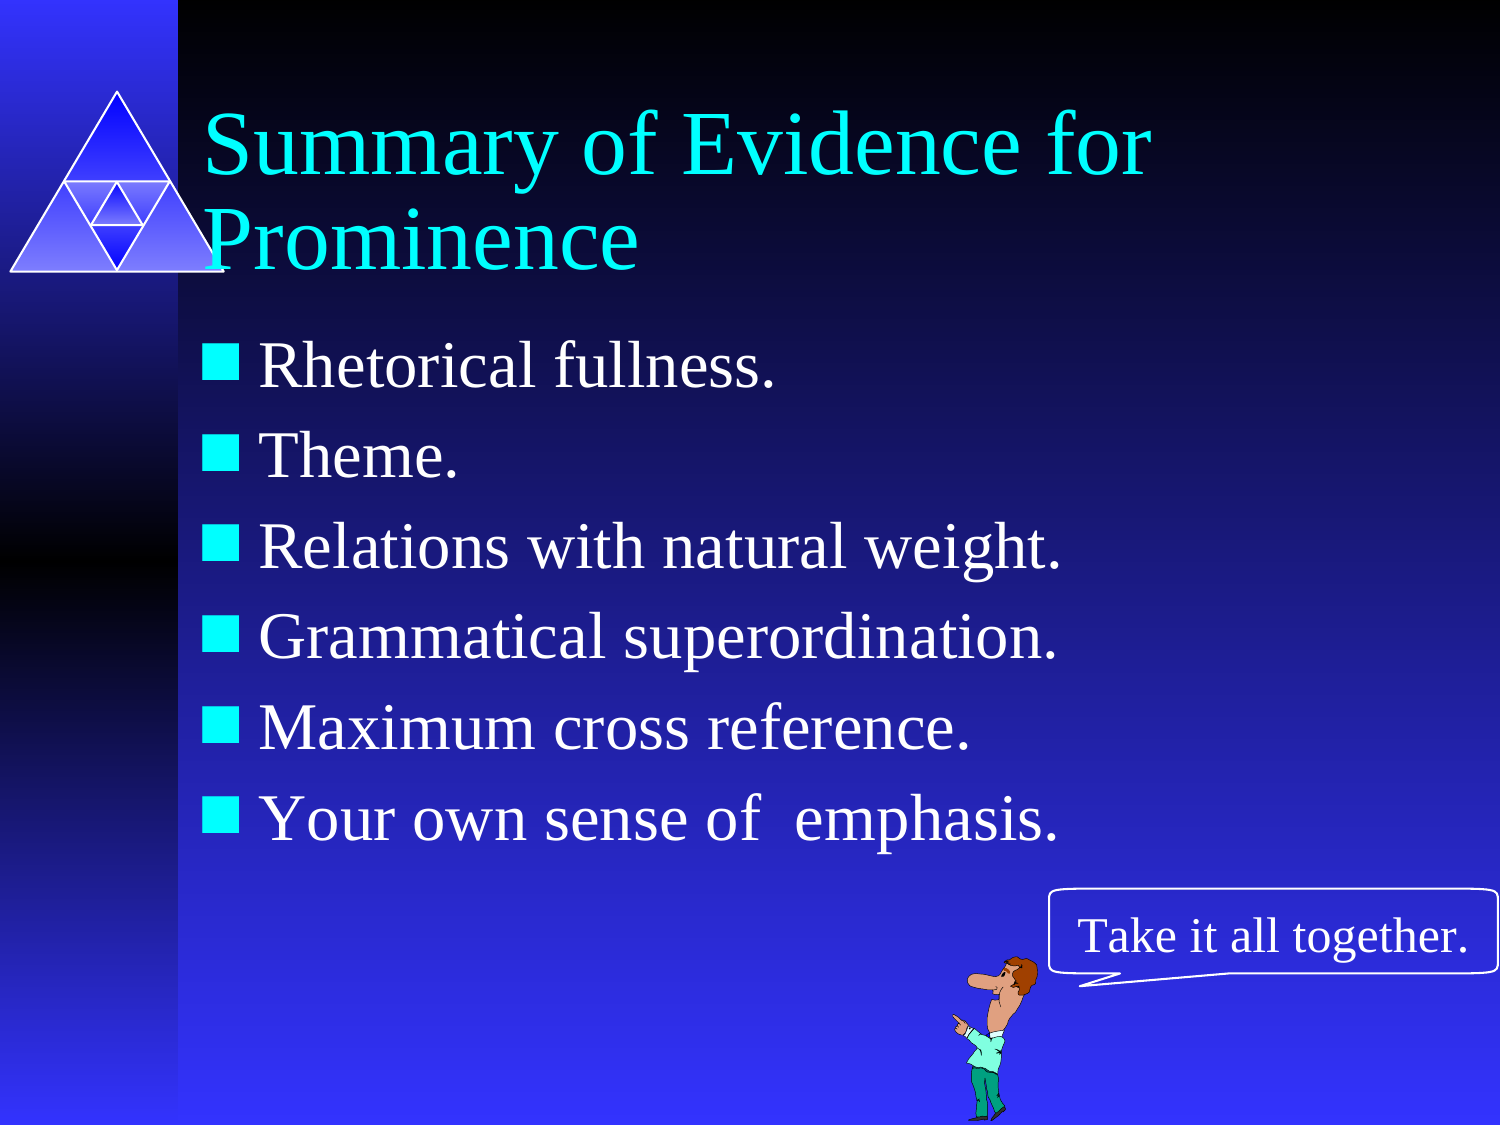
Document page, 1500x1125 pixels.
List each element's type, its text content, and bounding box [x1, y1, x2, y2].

title Summary of Evidence for Prominence [187, 80, 1463, 308]
chart [951, 956, 1039, 1122]
list Rhetorical fullness. Theme. Relations with natural weight. Grammatical superordination. Maximum cross reference. Your own sense of emphasis. [187, 324, 1463, 1001]
text_box Take it all together. [1049, 888, 1498, 987]
